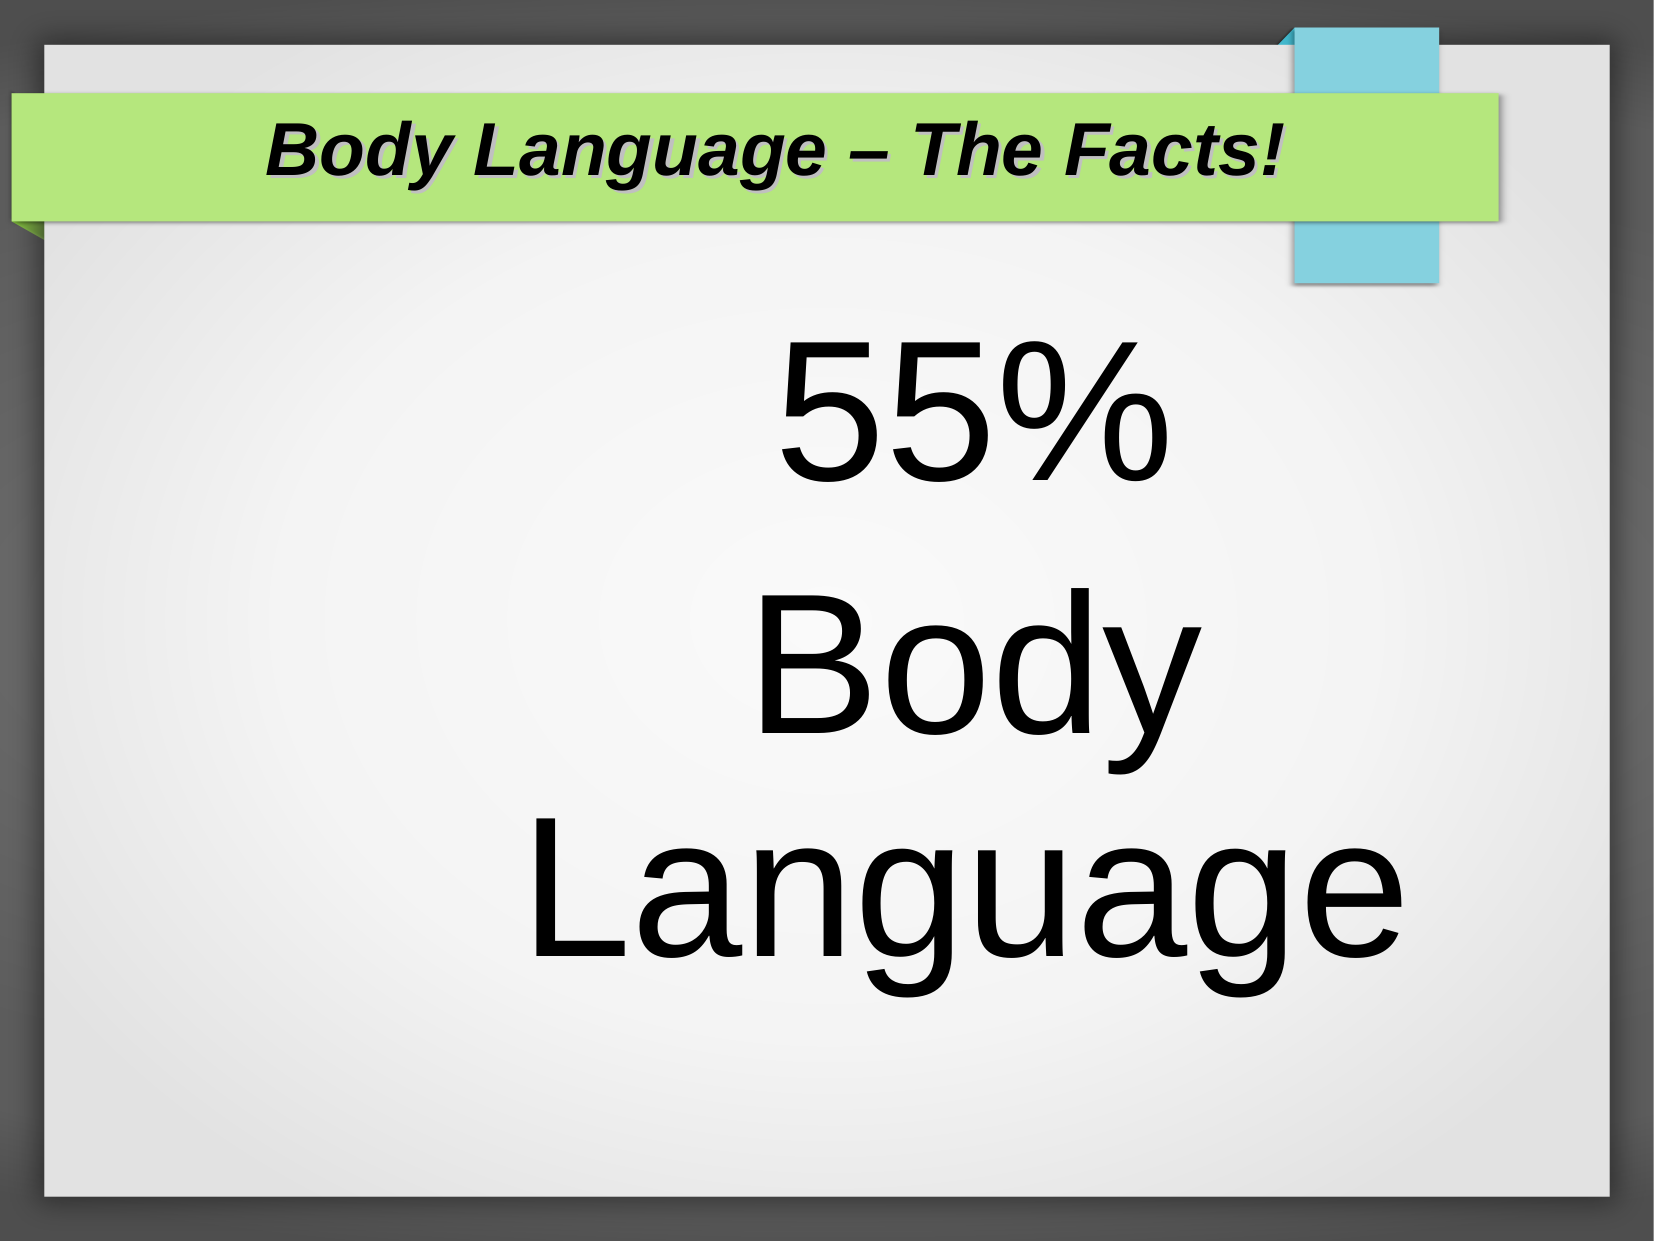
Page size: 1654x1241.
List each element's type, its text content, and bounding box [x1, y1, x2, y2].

list 55% Body Language [265, 299, 1595, 1019]
picture [0, 0, 1654, 1241]
title Body Language – The Facts! [265, 47, 1595, 253]
